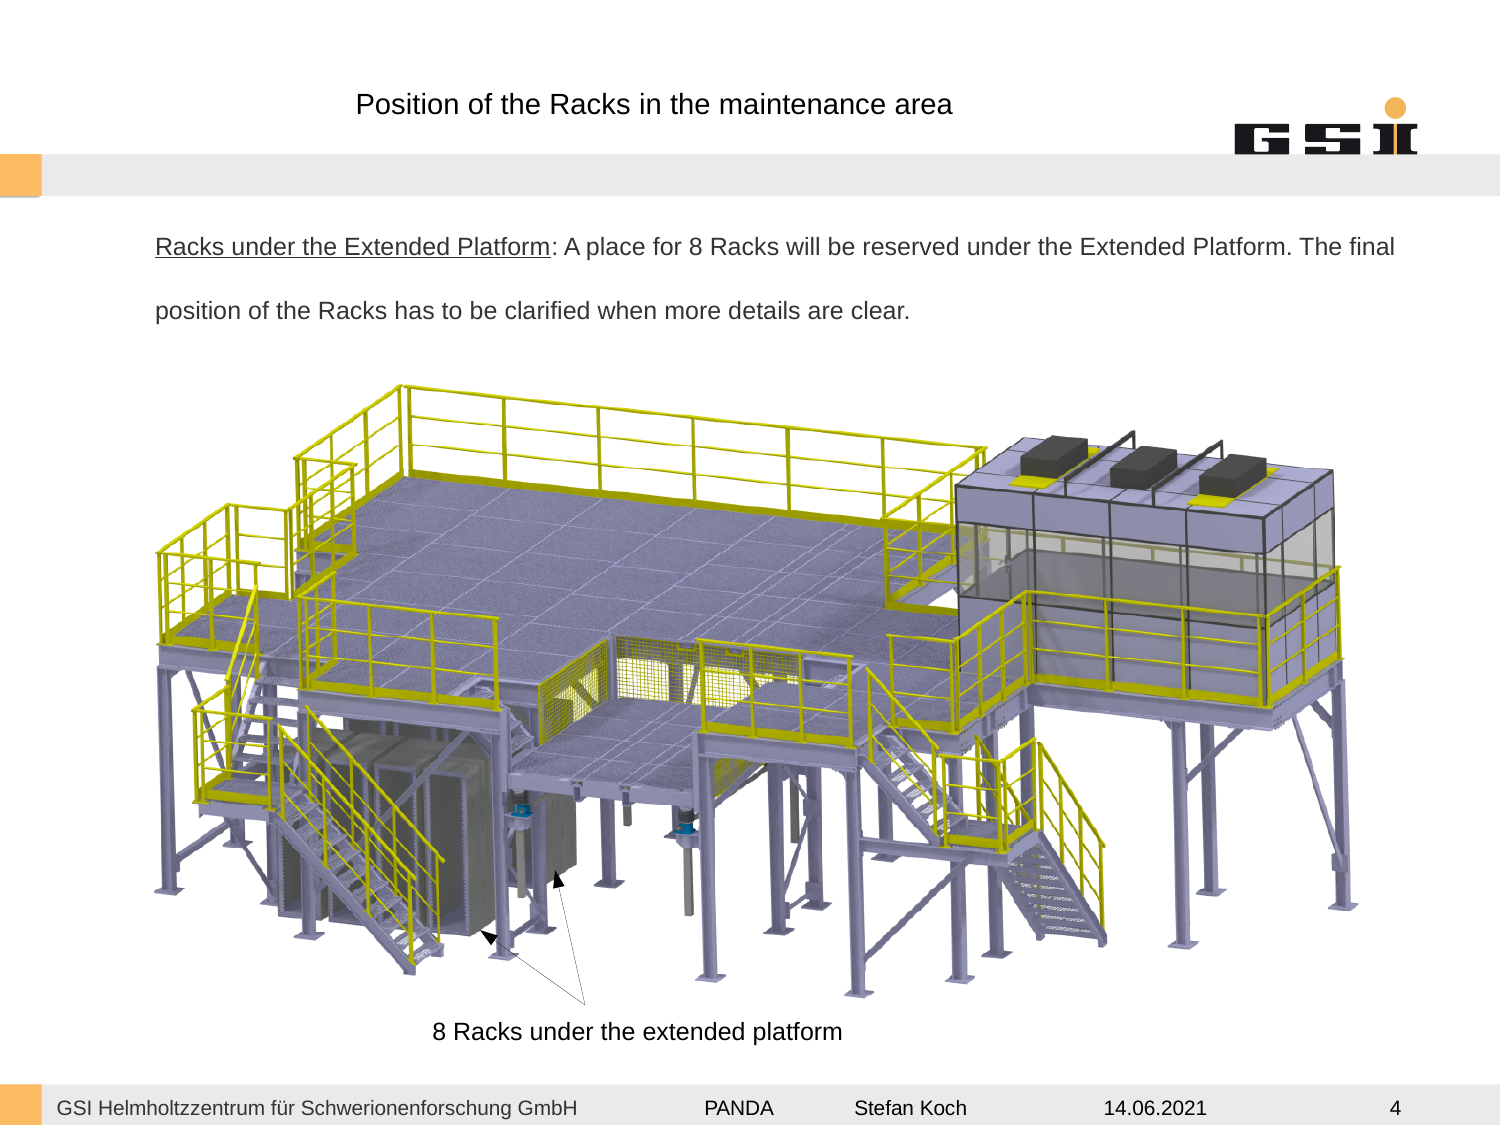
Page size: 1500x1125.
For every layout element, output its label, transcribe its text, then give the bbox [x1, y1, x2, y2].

text_box Racks under the Extended Platform: A place for 8 Racks will be reserved under the Extended Platform. The final position of the Racks has to be clarified when more details are clear. [69, 218, 1417, 1023]
text_box 8 Racks under the extended platform [417, 1010, 859, 1054]
picture [1233, 95, 1419, 154]
text_box Position of the Racks in the maintenance area [195, 80, 1186, 162]
picture [124, 369, 1366, 1003]
